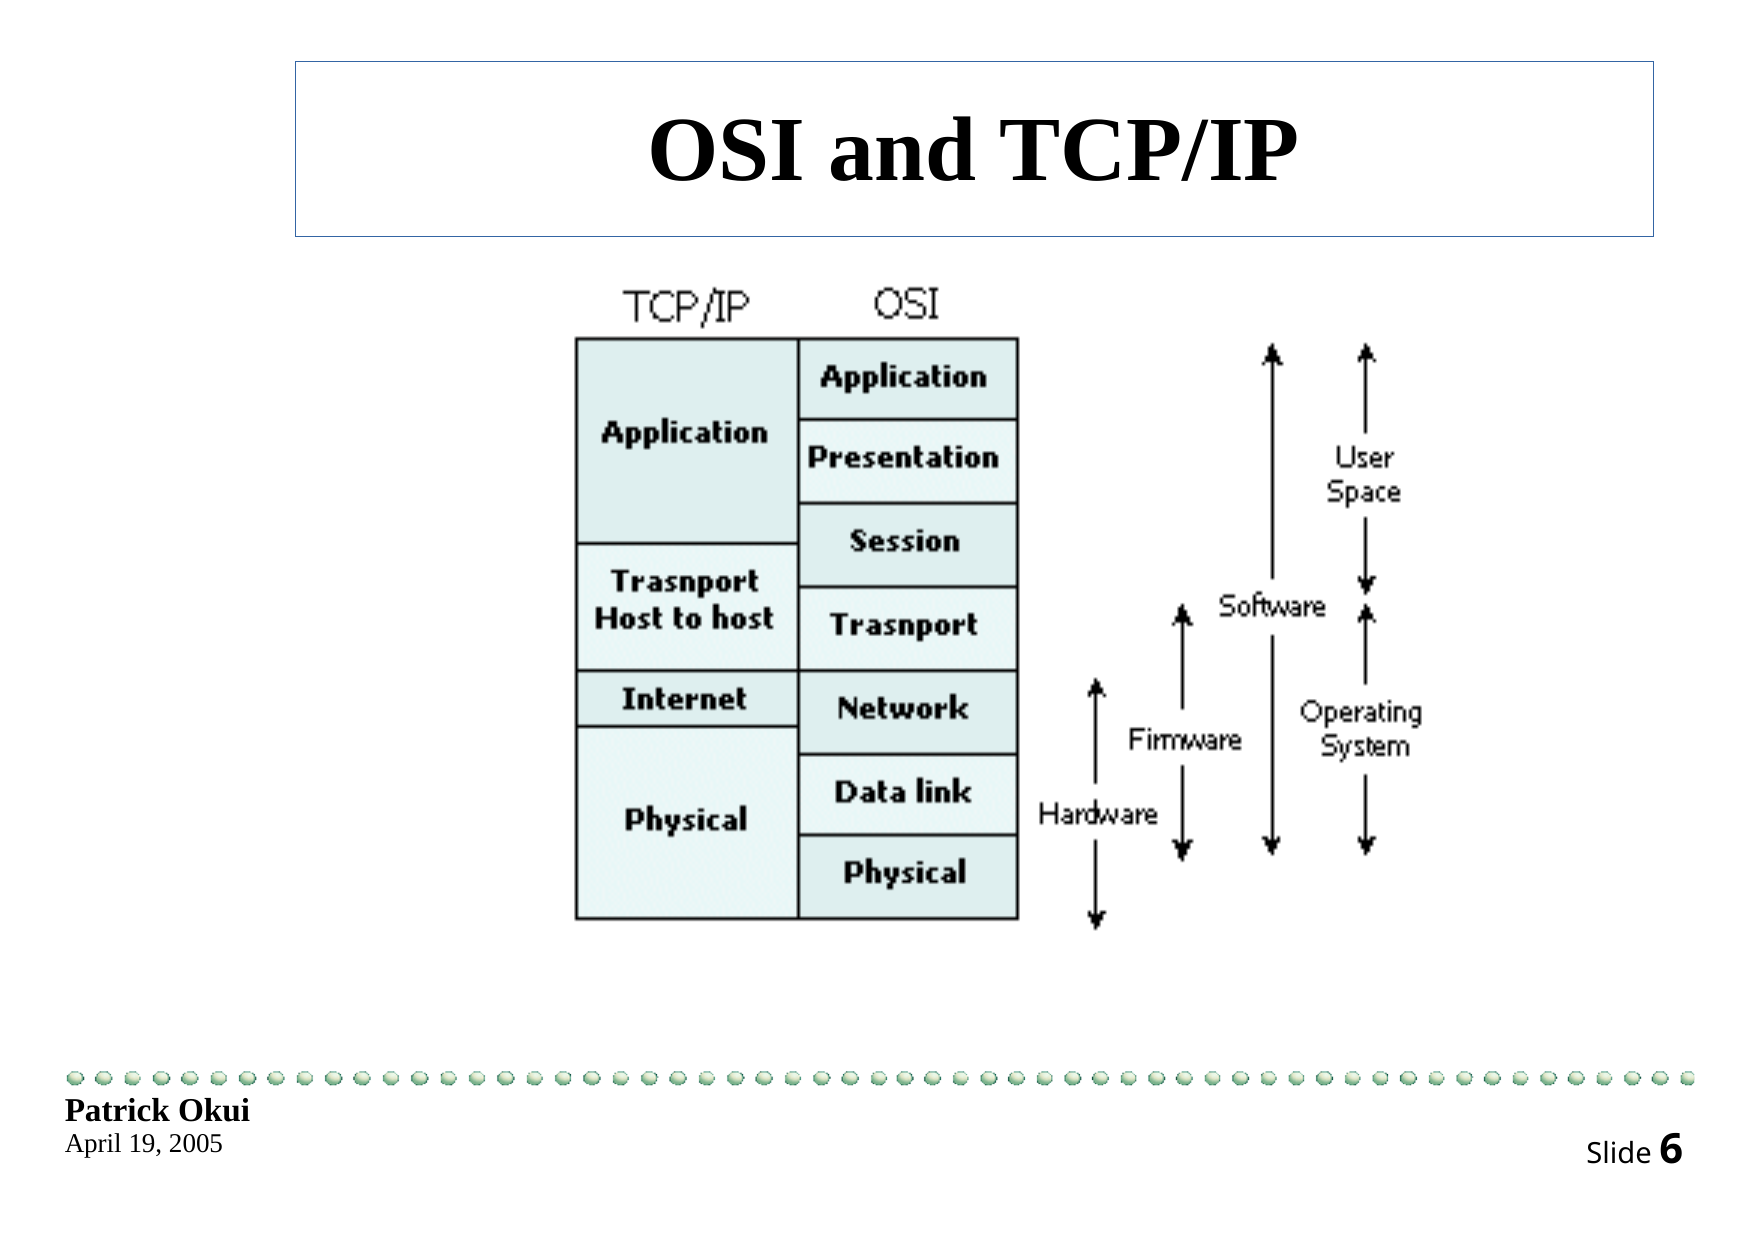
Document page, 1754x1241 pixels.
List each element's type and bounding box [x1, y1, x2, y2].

picture [501, 237, 1506, 1005]
picture [59, 1070, 1695, 1087]
